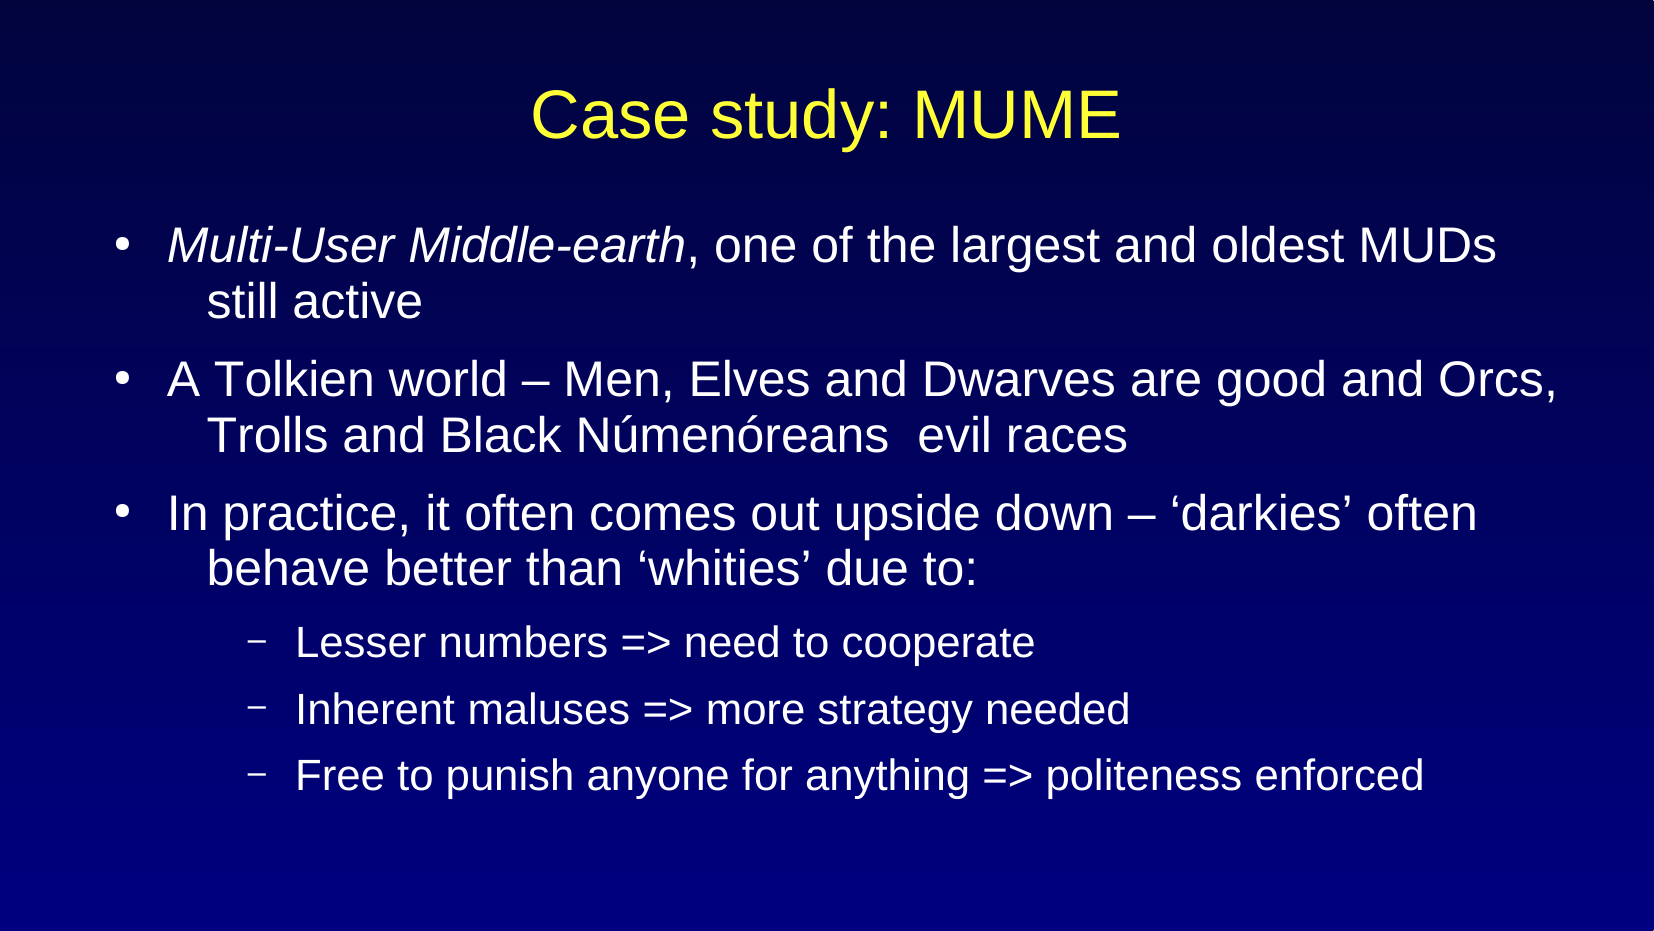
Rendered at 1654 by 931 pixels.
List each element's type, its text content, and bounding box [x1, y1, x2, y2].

list Multi-User Middle-earth, one of the largest and oldest MUDs still active A Tolkien world – Men, Elves and Dwarves are good and Orcs, Trolls and Black Númenóreans evil races In practice, it often comes out upside down – ‘darkies’ often behave better than ‘whities’ due to: Lesser numbers => need to cooperate Inherent maluses => more strategy needed Free to punish anyone for anything => politeness enforced [82, 217, 1571, 801]
title Case study: MUME [82, 37, 1571, 193]
